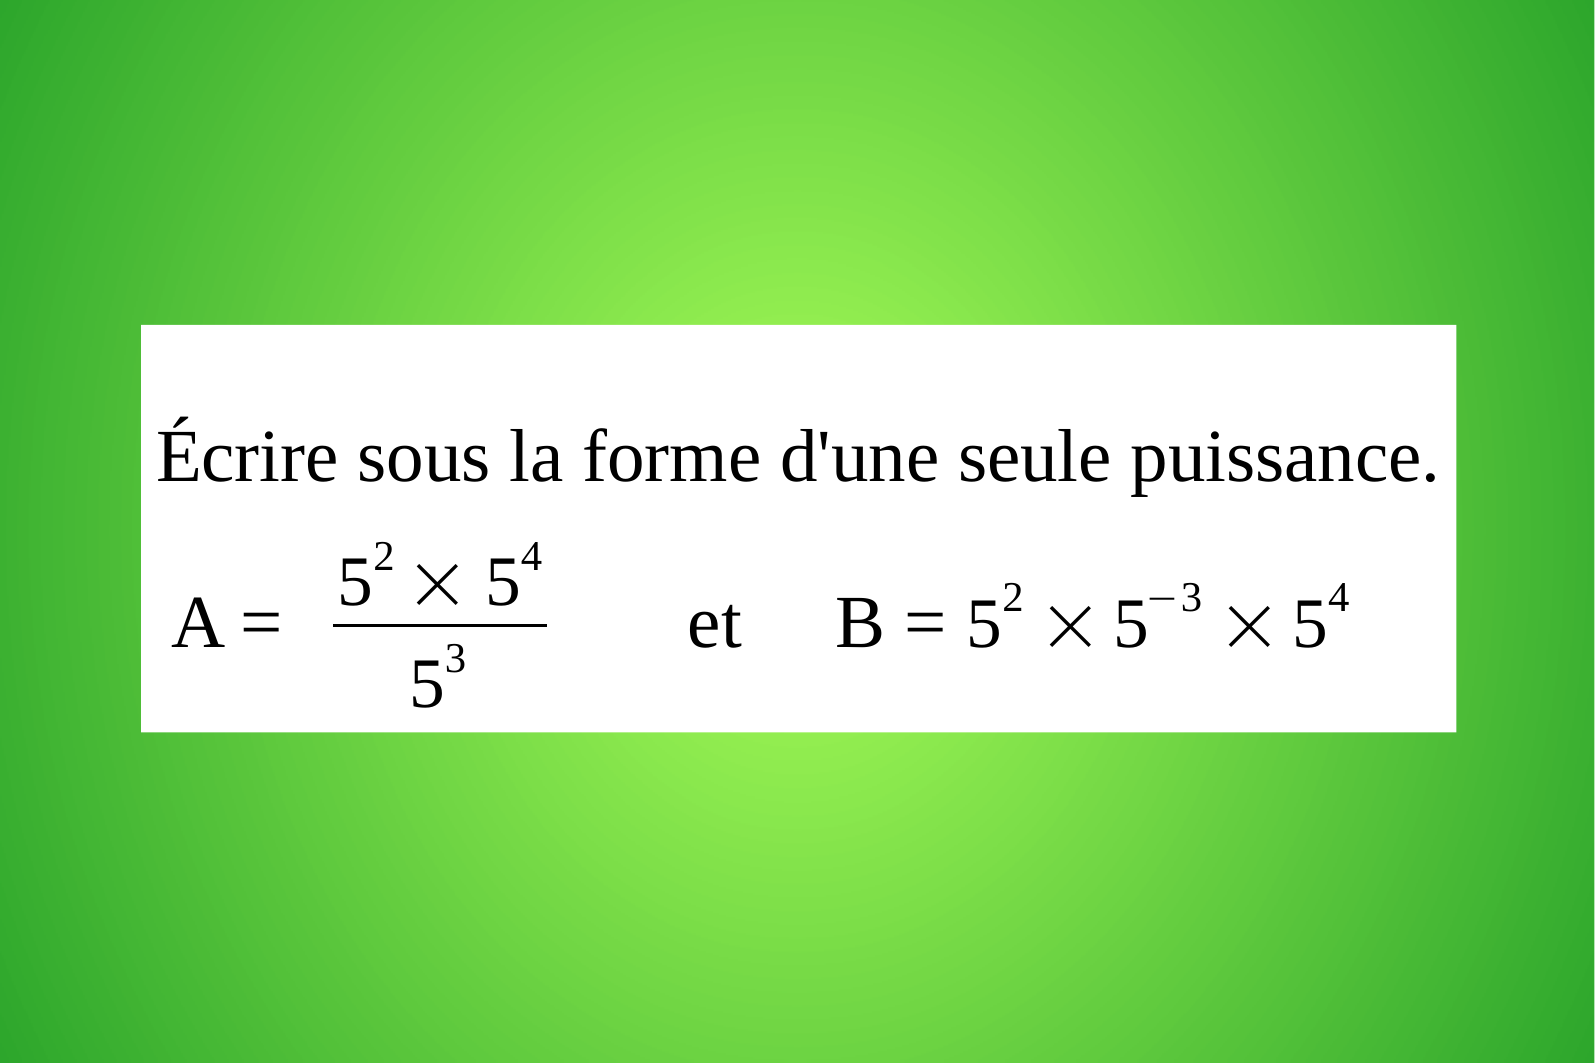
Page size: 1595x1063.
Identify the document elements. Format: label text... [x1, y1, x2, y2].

chart [948, 571, 1368, 663]
chart [310, 530, 566, 724]
text_box Écrire sous la forme d'une seule puissance. A = et B = [141, 324, 1457, 733]
picture [0, 0, 1595, 1063]
